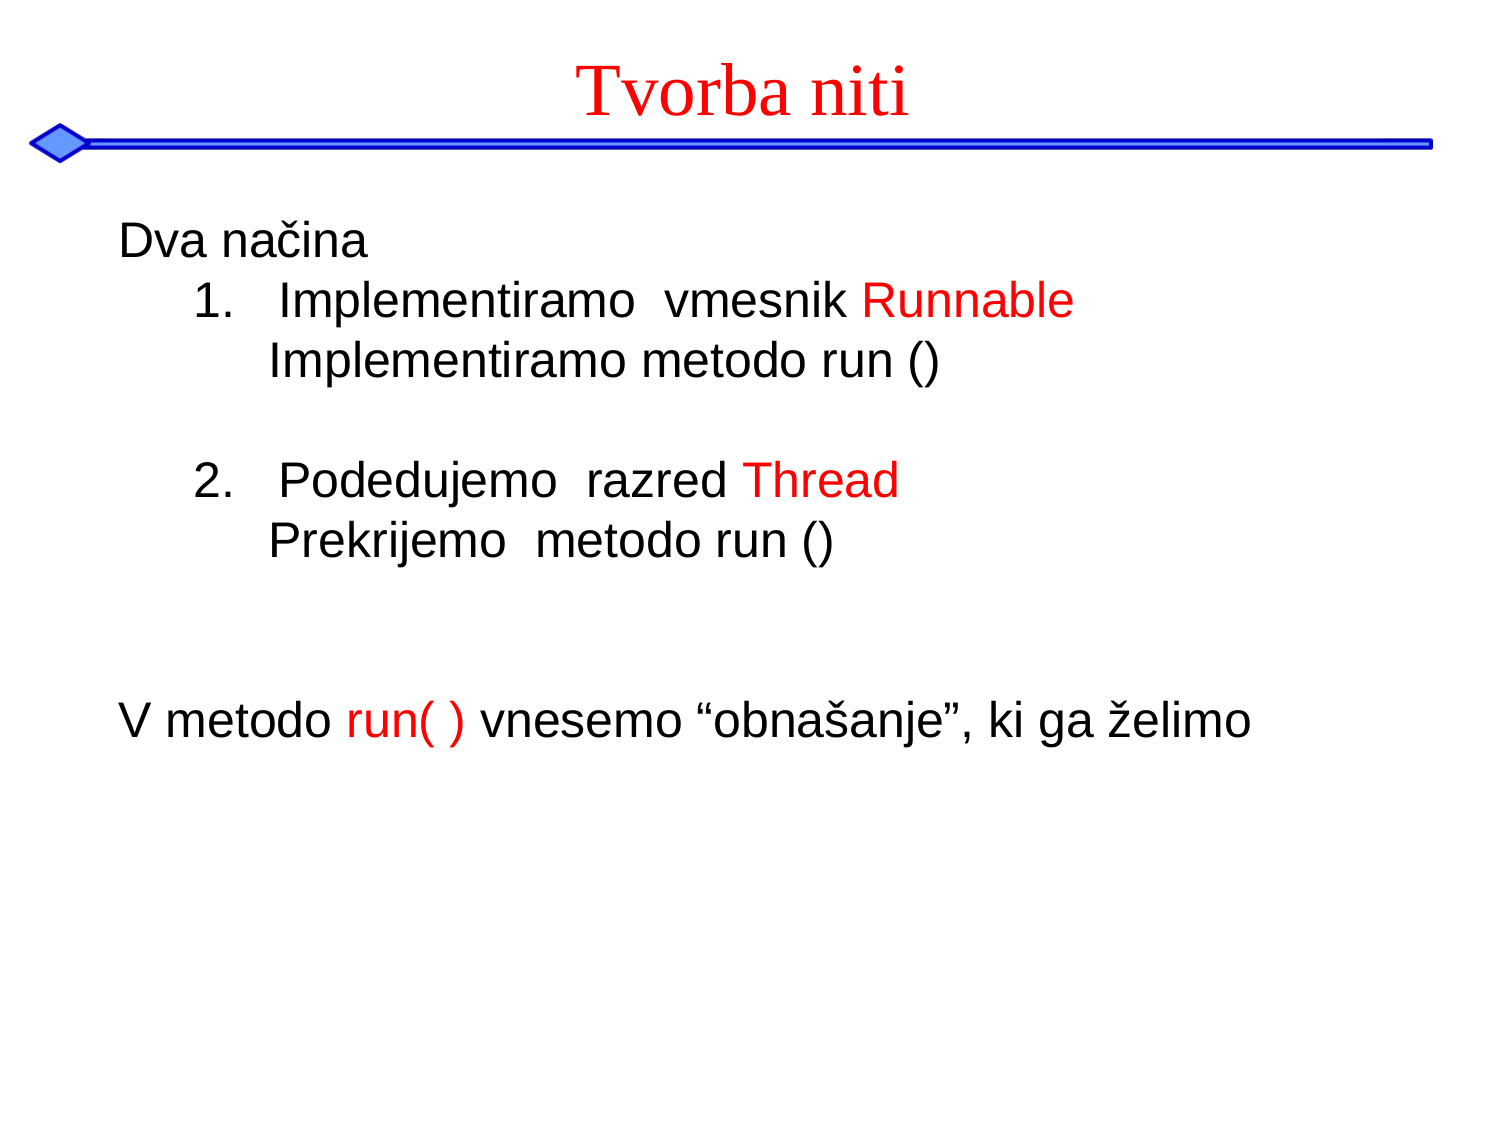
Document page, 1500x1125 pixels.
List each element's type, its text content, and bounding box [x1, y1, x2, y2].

text_box Dva načina Implementiramo vmesnik Runnable Implementiramo metodo run () Podedujemo razred Thread Prekrijemo metodo run () V metodo run( ) vnesemo “obnašanje”, ki ga želimo [103, 200, 1282, 756]
picture [28, 122, 1434, 164]
title Tvorba niti [104, 32, 1382, 139]
